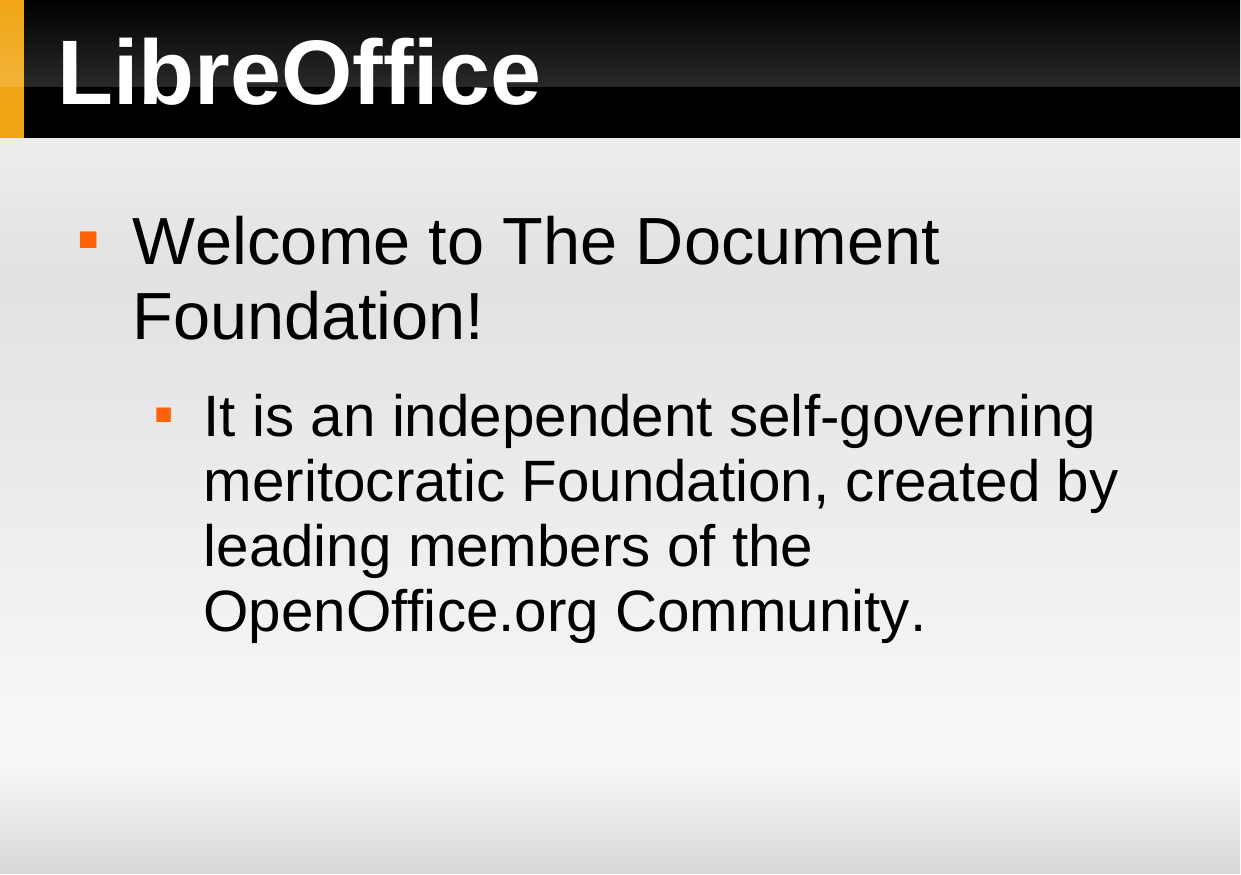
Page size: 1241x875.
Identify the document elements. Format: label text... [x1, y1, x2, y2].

list Welcome to The Document Foundation! It is an independent self-governing meritocratic Foundation, created by leading members of the OpenOffice.org Community. [62, 204, 1179, 782]
picture [0, 0, 1241, 874]
title LibreOffice [57, 0, 1174, 147]
